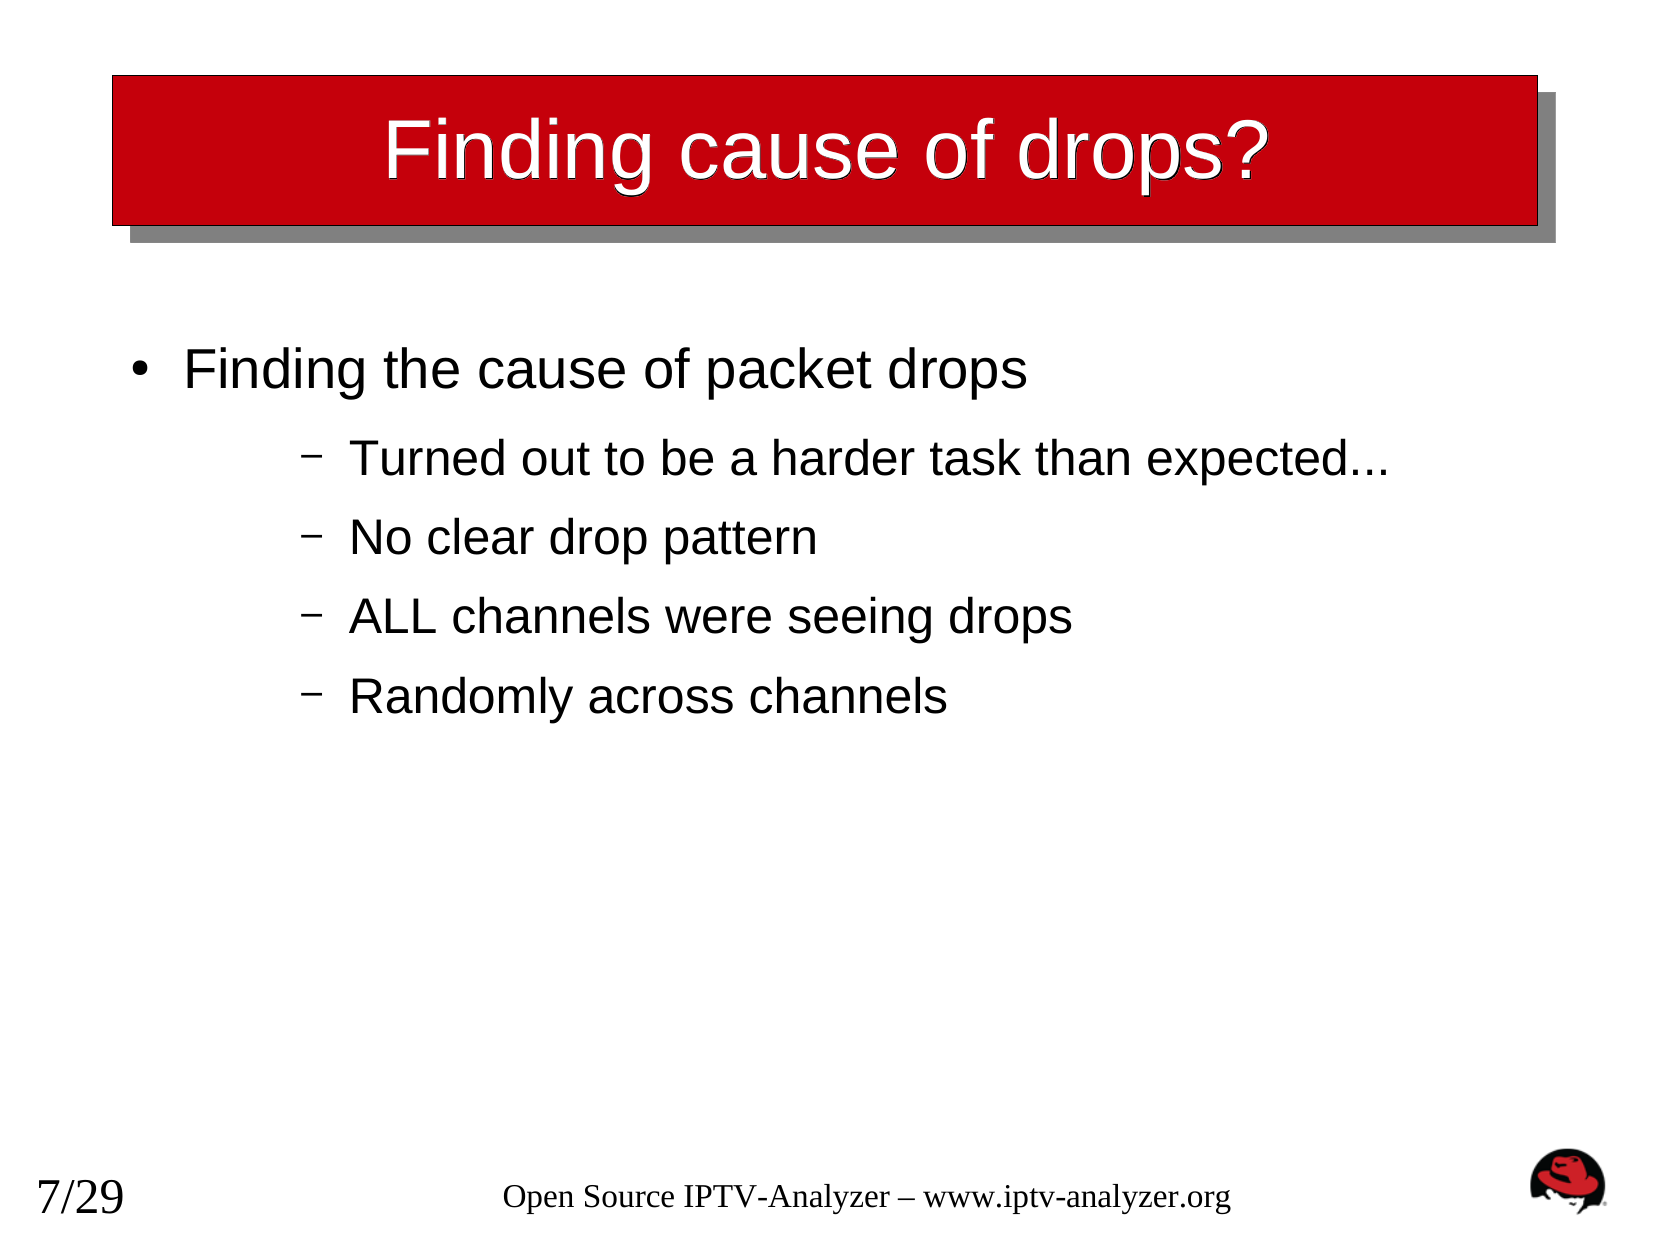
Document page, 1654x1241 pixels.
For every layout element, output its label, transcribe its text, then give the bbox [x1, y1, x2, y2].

picture [1529, 1146, 1613, 1224]
title Finding cause of drops? [116, 90, 1538, 211]
list Finding the cause of packet drops Turned out to be a harder task than expected... No clear drop pattern ALL channels were seeing drops Randomly across channels [112, 337, 1538, 1096]
